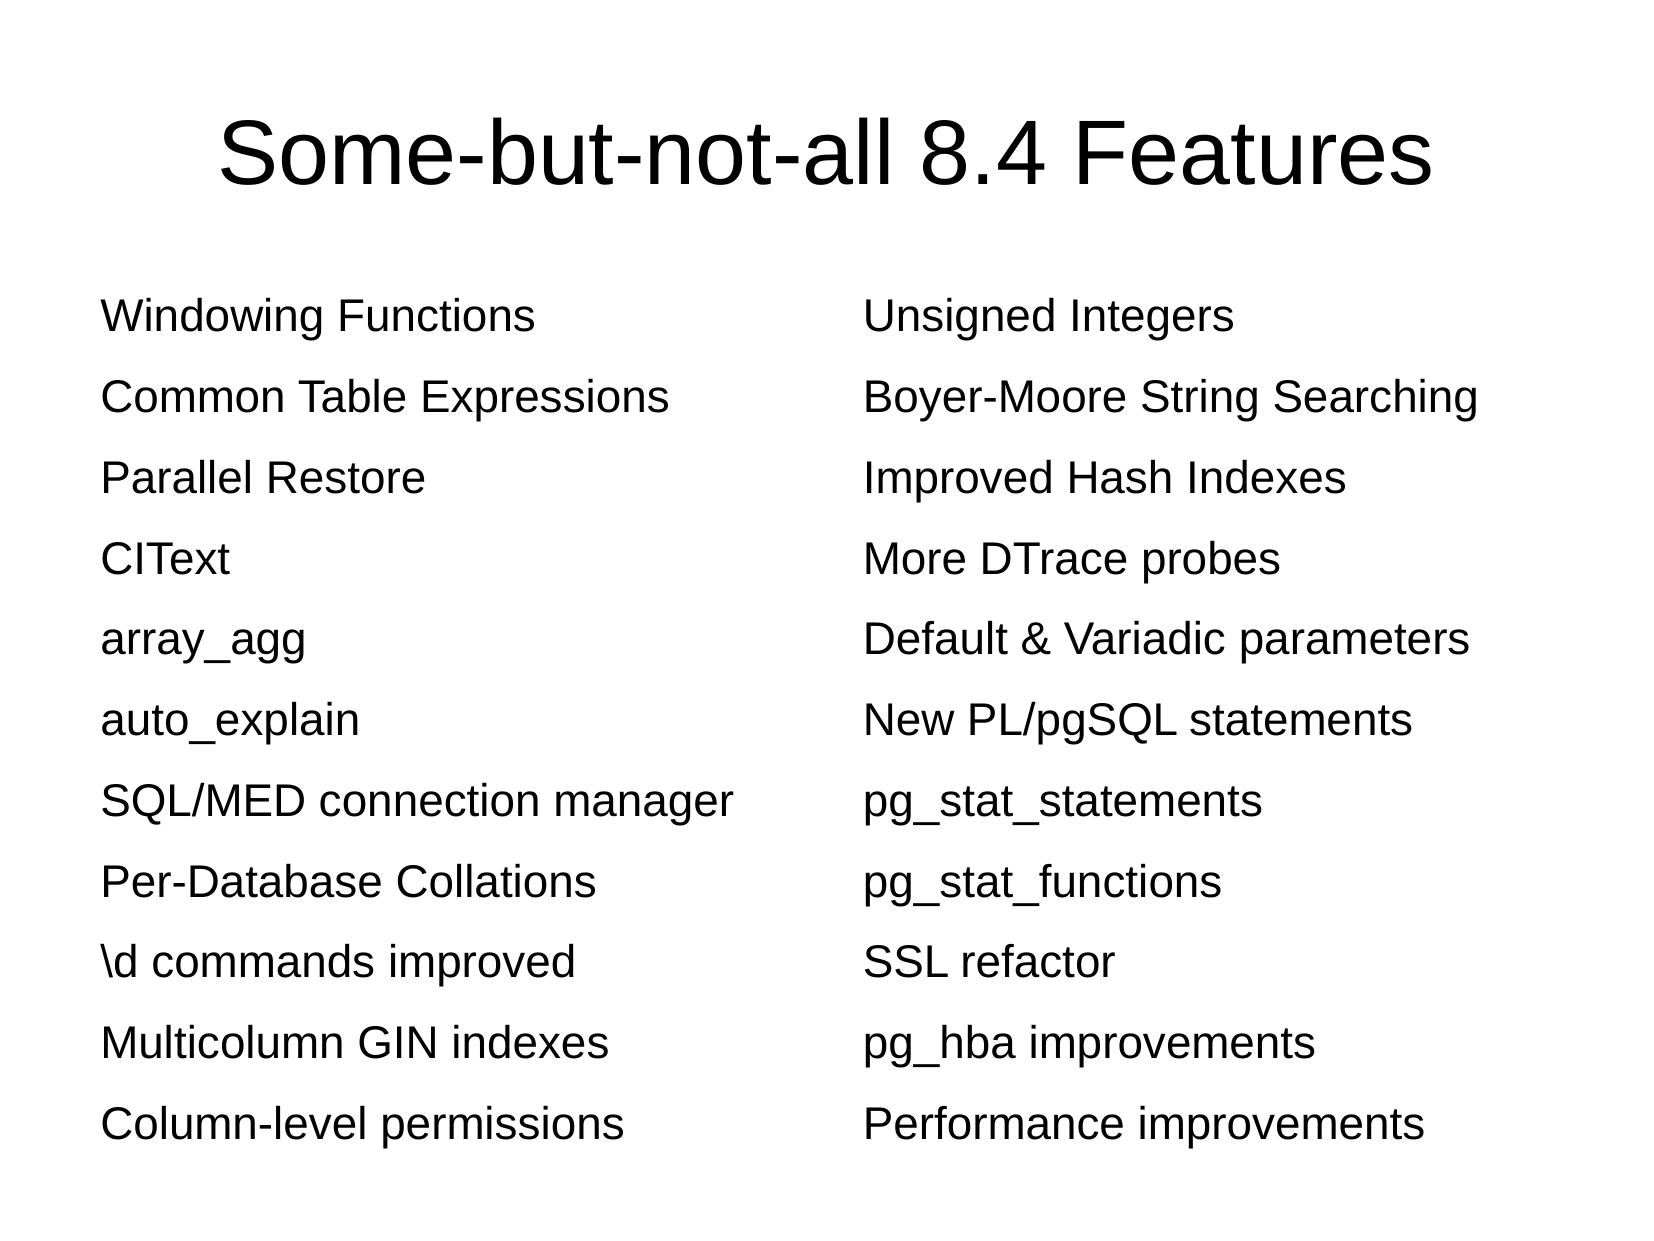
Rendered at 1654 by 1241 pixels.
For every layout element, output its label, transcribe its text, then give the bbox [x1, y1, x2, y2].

title Some-but-not-all 8.4 Features [82, 49, 1571, 257]
list Windowing Functions Common Table Expressions Parallel Restore CIText array_agg auto_explain SQL/MED connection manager Per-Database Collations \d commands improved Multicolumn GIN indexes Column-level permissions [82, 290, 809, 1152]
list Unsigned Integers Boyer-Moore String Searching Improved Hash Indexes More DTrace probes Default & Variadic parameters New PL/pgSQL statements pg_stat_statements pg_stat_functions SSL refactor pg_hba improvements Performance improvements [845, 290, 1572, 1234]
